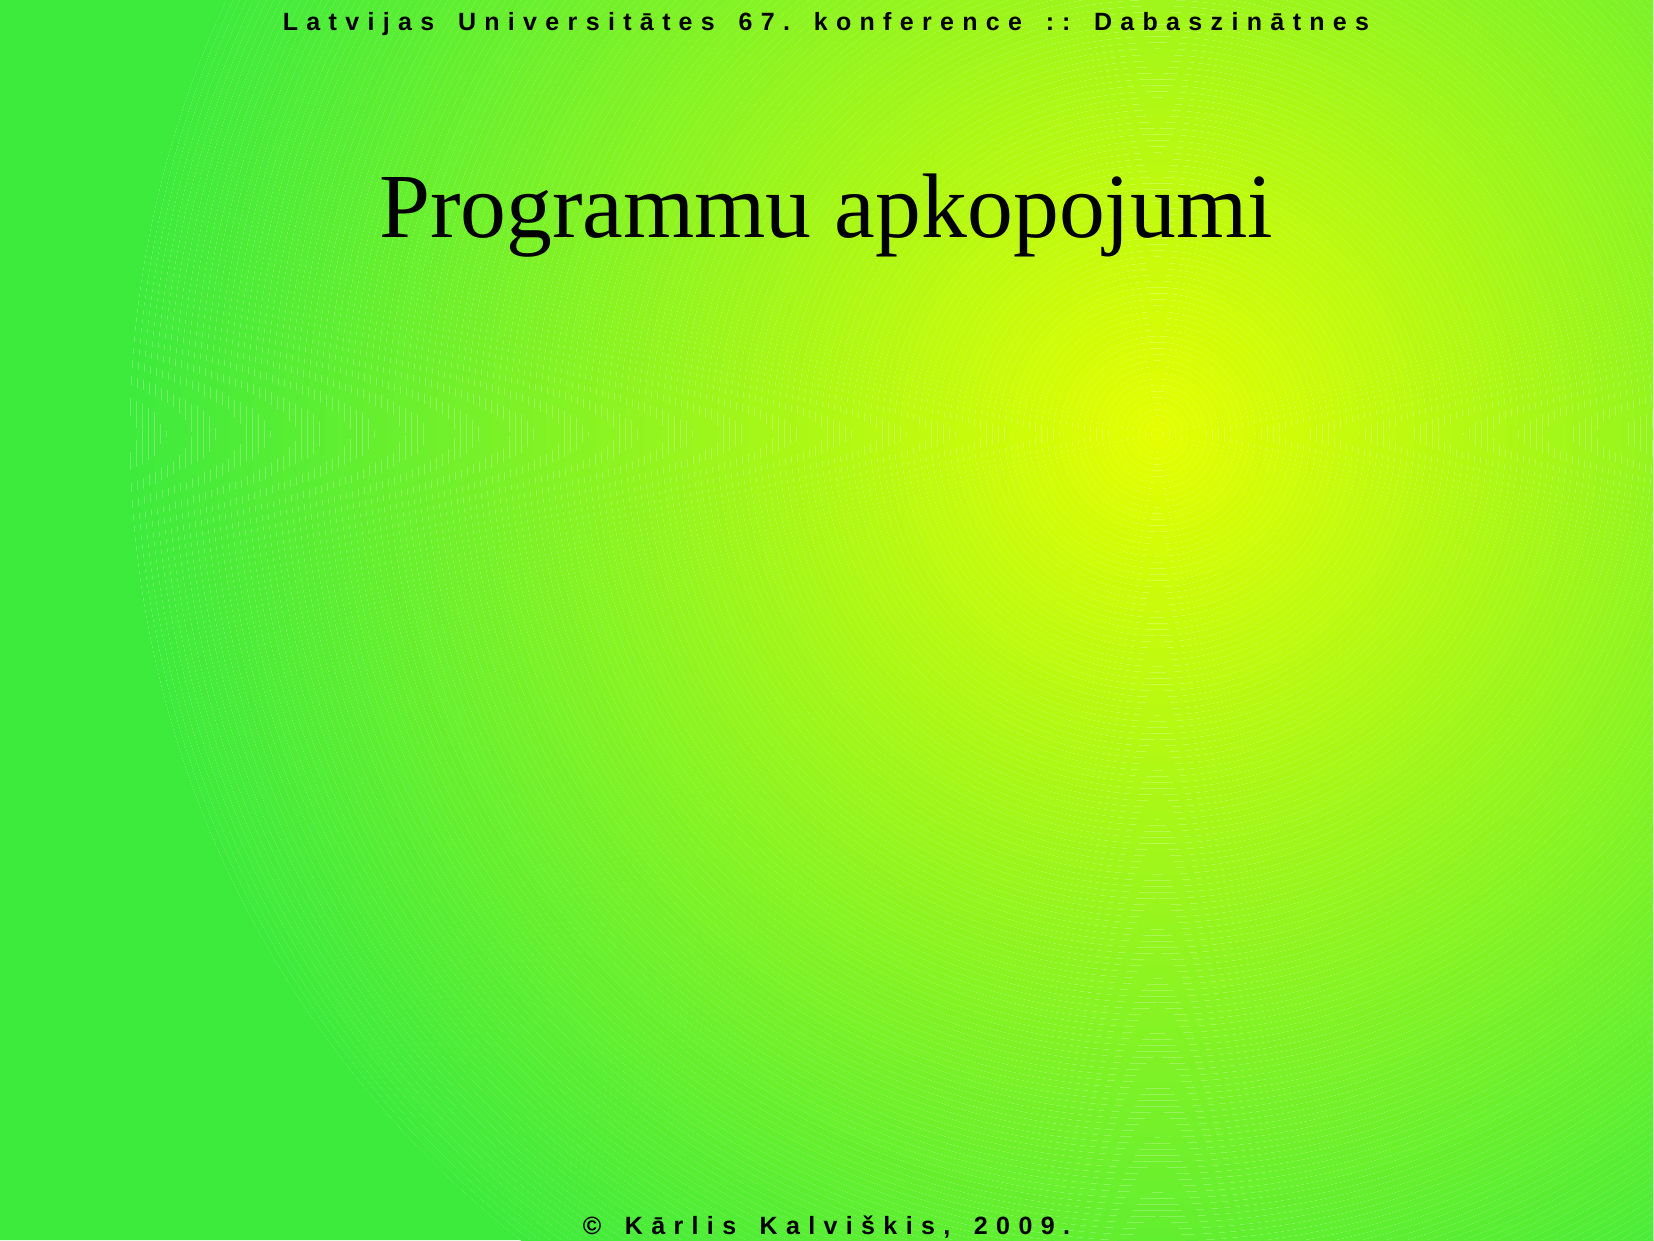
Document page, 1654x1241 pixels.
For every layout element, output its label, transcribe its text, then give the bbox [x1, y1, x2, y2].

title Programmu apkopojumi [118, 88, 1536, 325]
